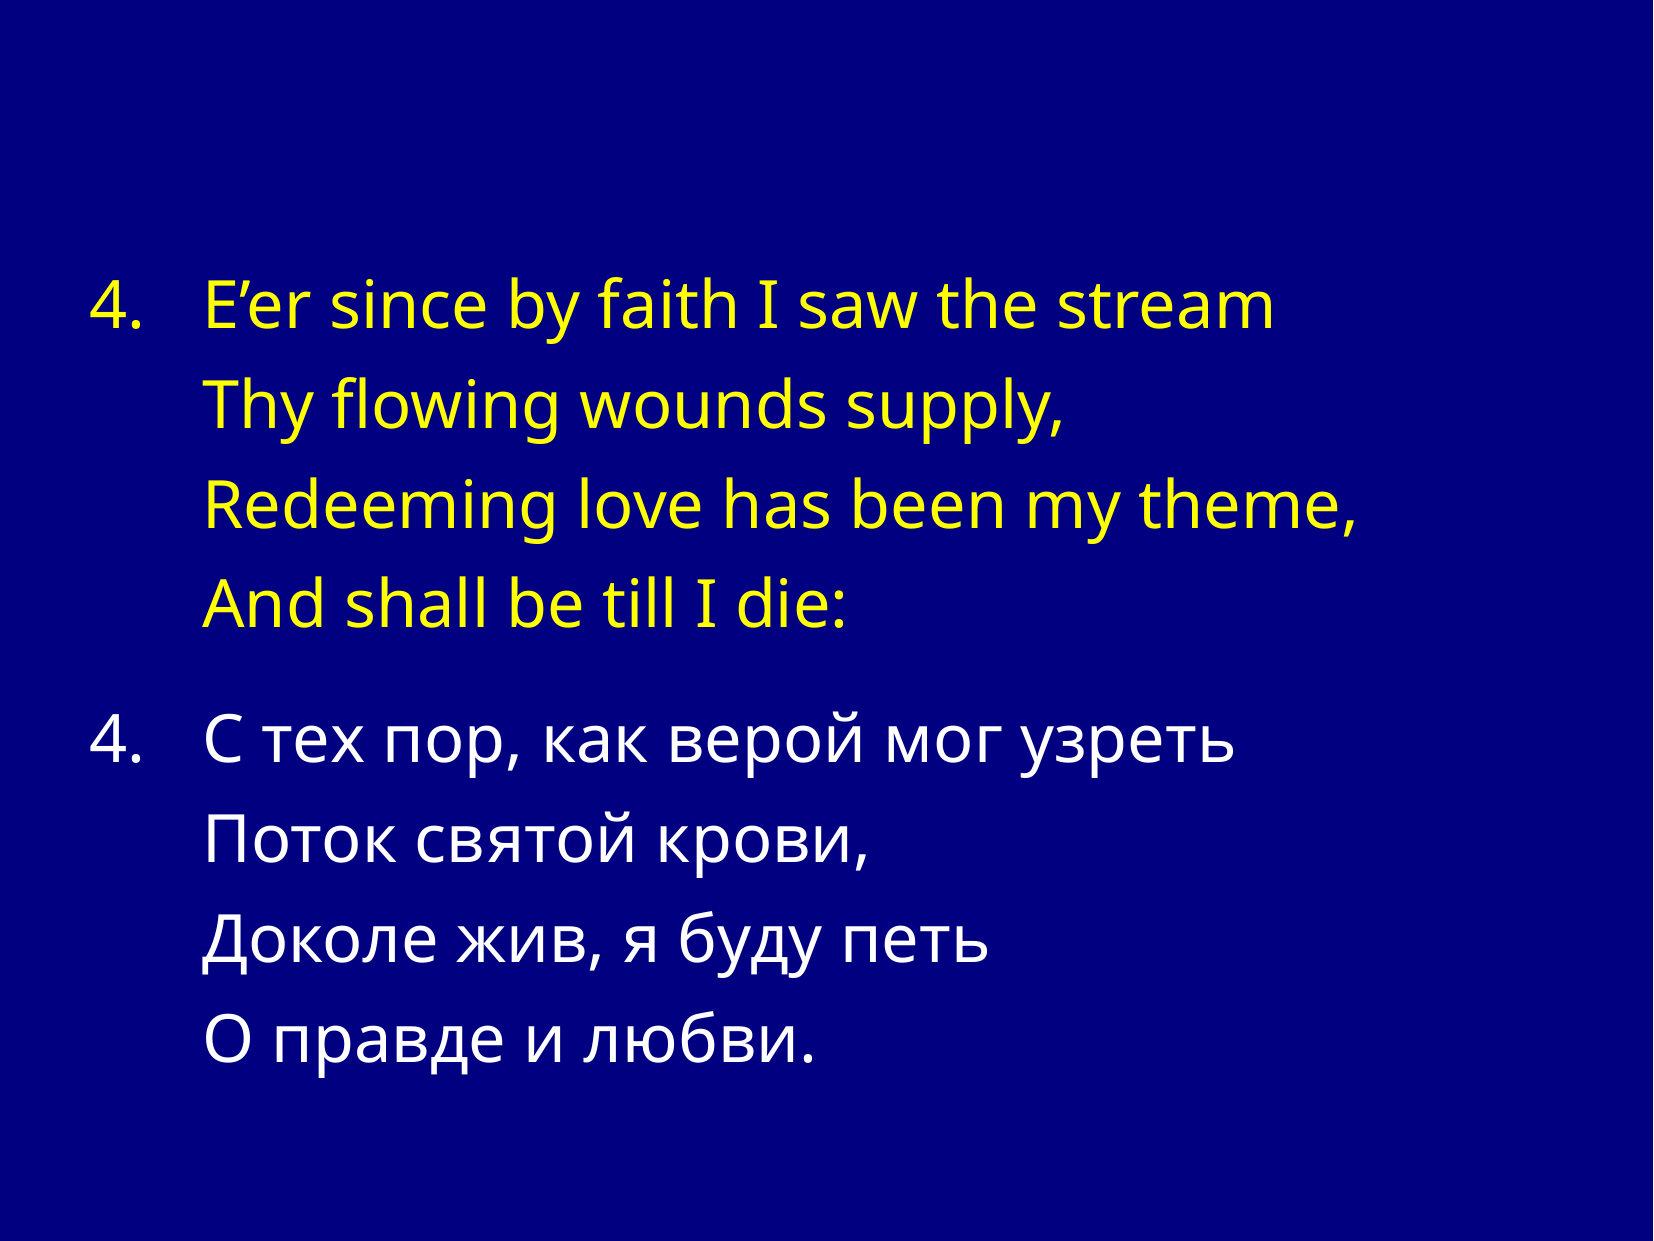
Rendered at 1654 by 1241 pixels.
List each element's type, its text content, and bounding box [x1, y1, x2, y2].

text_box 4. С тех пор, как верой мог узреть Поток святой крови, Доколе жив, я буду петь О правде и любви. [75, 675, 1576, 1163]
text_box 4. E’er since by faith I saw the stream Thy flowing wounds supply, Redeeming love has been my theme, And shall be till I die: [75, 150, 1653, 638]
